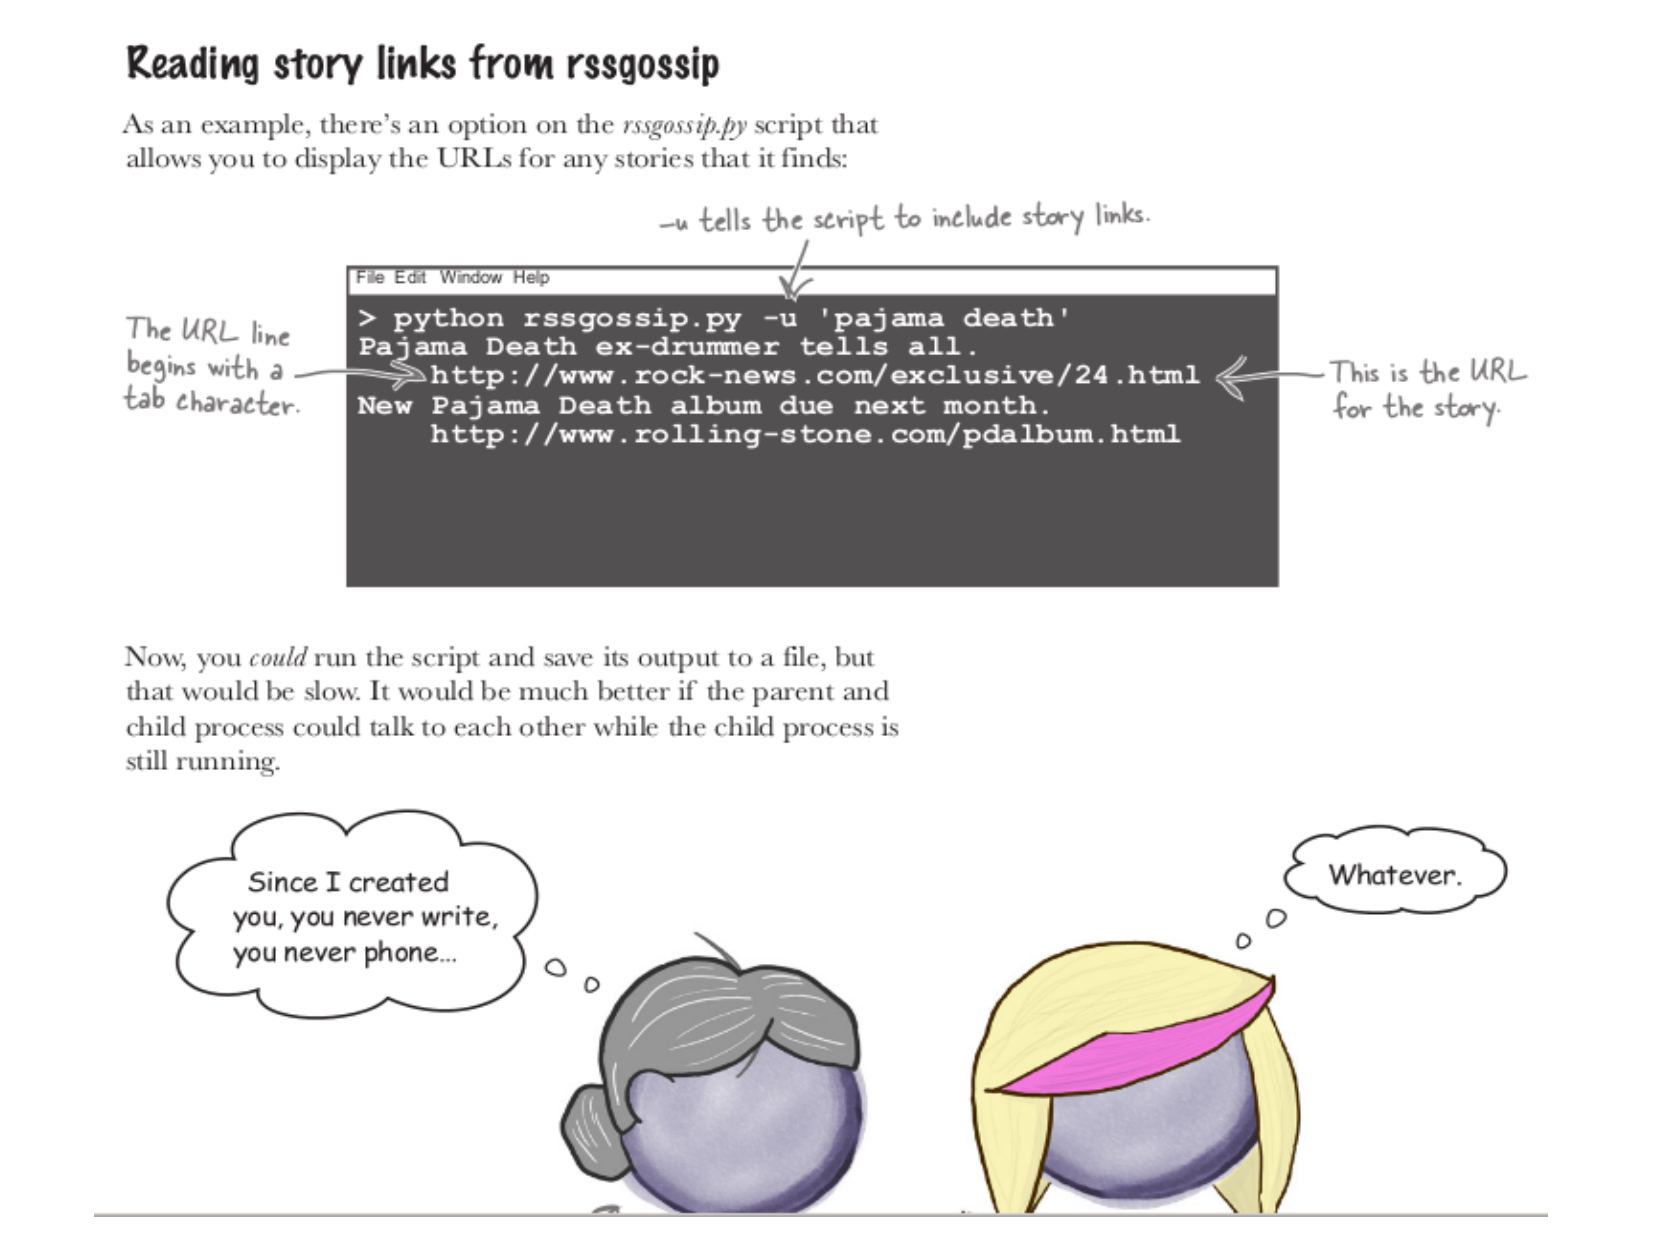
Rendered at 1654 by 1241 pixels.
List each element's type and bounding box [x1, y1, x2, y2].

picture [94, 35, 1548, 1217]
